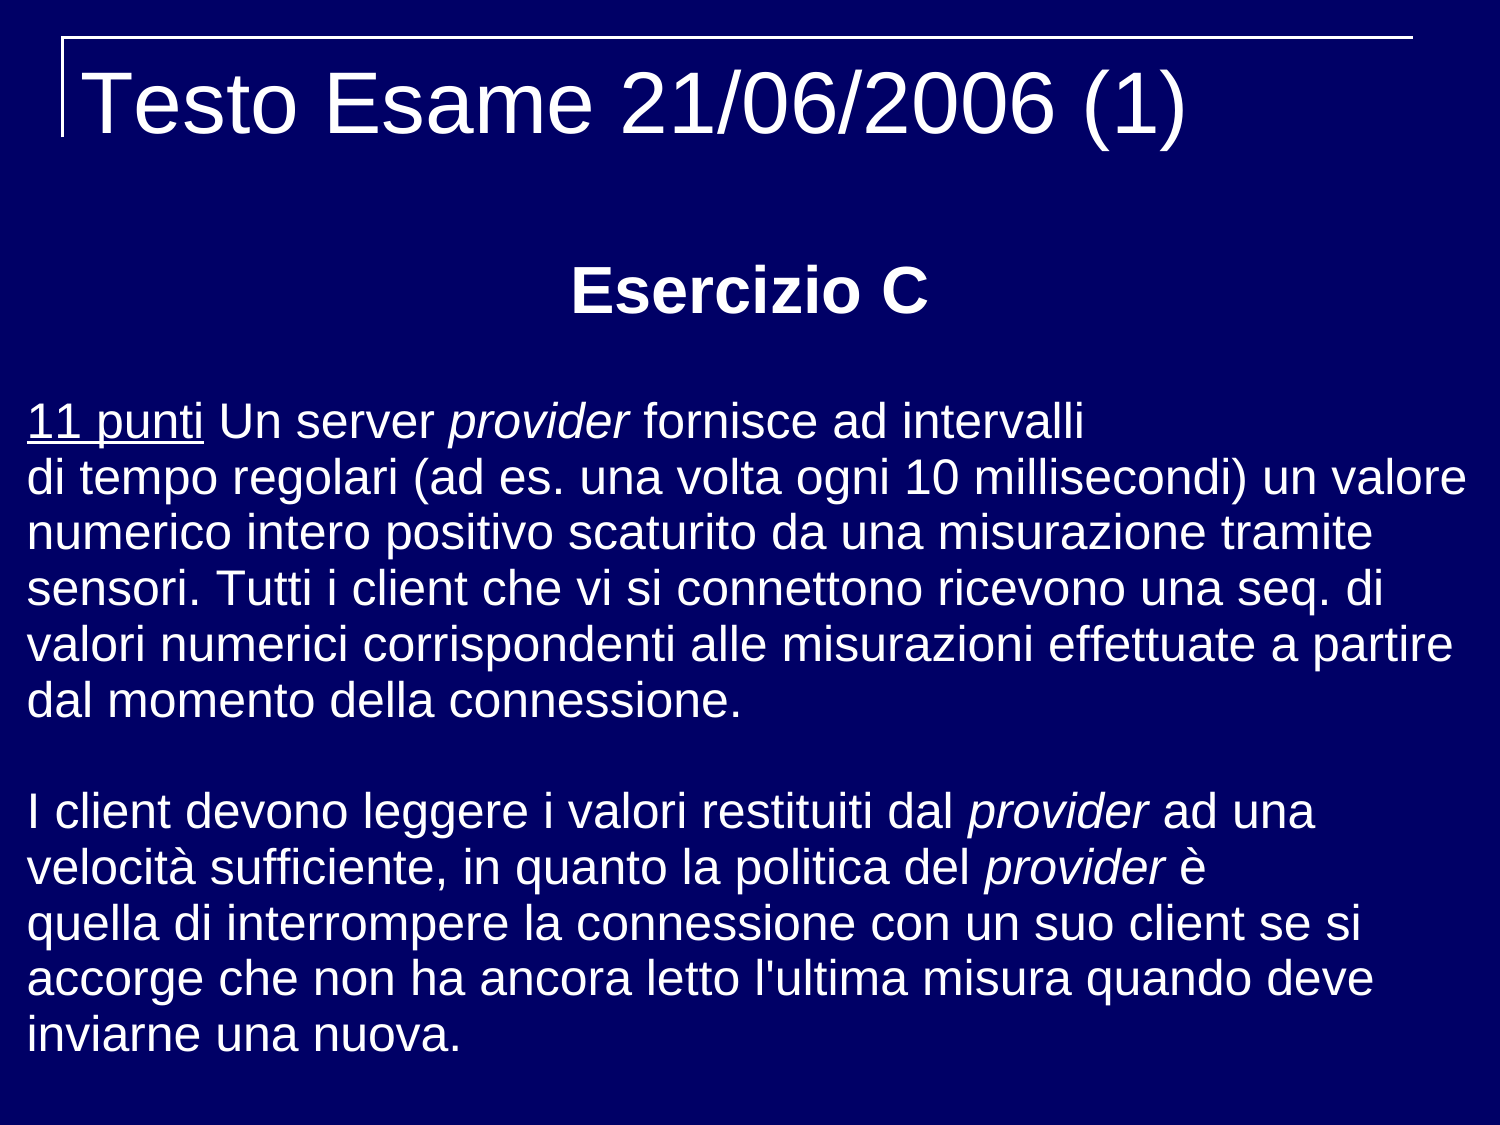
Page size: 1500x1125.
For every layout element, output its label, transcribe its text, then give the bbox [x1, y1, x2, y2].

title Testo Esame 21/06/2006 (1) [65, 46, 1341, 171]
text_box Esercizio C 11 punti Un server provider fornisce ad intervalli di tempo regolari (ad es. una volta ogni 10 millisecondi) un valore numerico intero positivo scaturito da una misurazione tramite sensori. Tutti i client che vi si connettono ricevono una seq. di valori numerici corrispondenti alle misurazioni effettuate a partire dal momento della connessione. I client devono leggere i valori restituiti dal provider ad una velocità sufficiente, in quanto la politica del provider è quella di interrompere la connessione con un suo client se si accorge che non ha ancora letto l'ultima misura quando deve inviarne una nuova. [11, 171, 1489, 1121]
